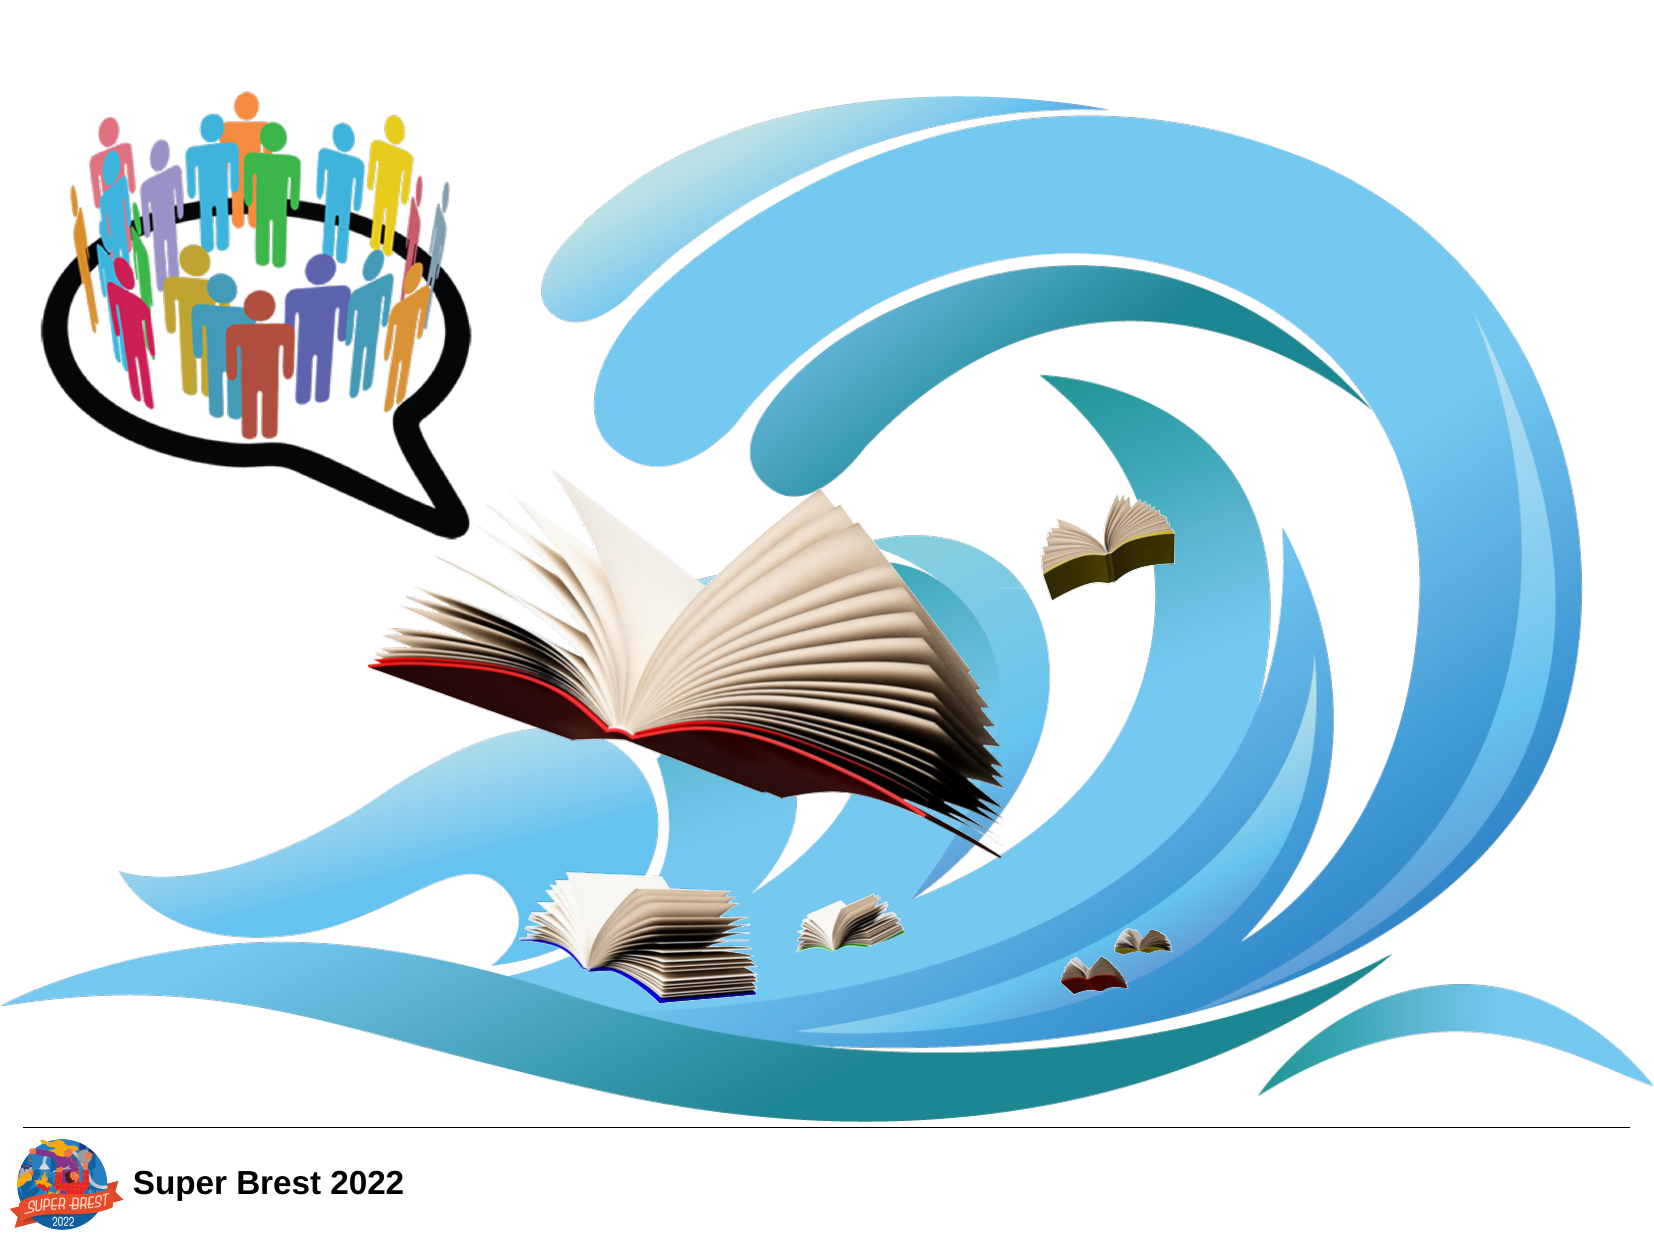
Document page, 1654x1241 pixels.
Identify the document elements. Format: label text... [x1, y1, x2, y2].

picture [9, 1139, 124, 1230]
text_box Super Brest 2022 [124, 1157, 1040, 1210]
picture [0, 87, 1654, 1123]
